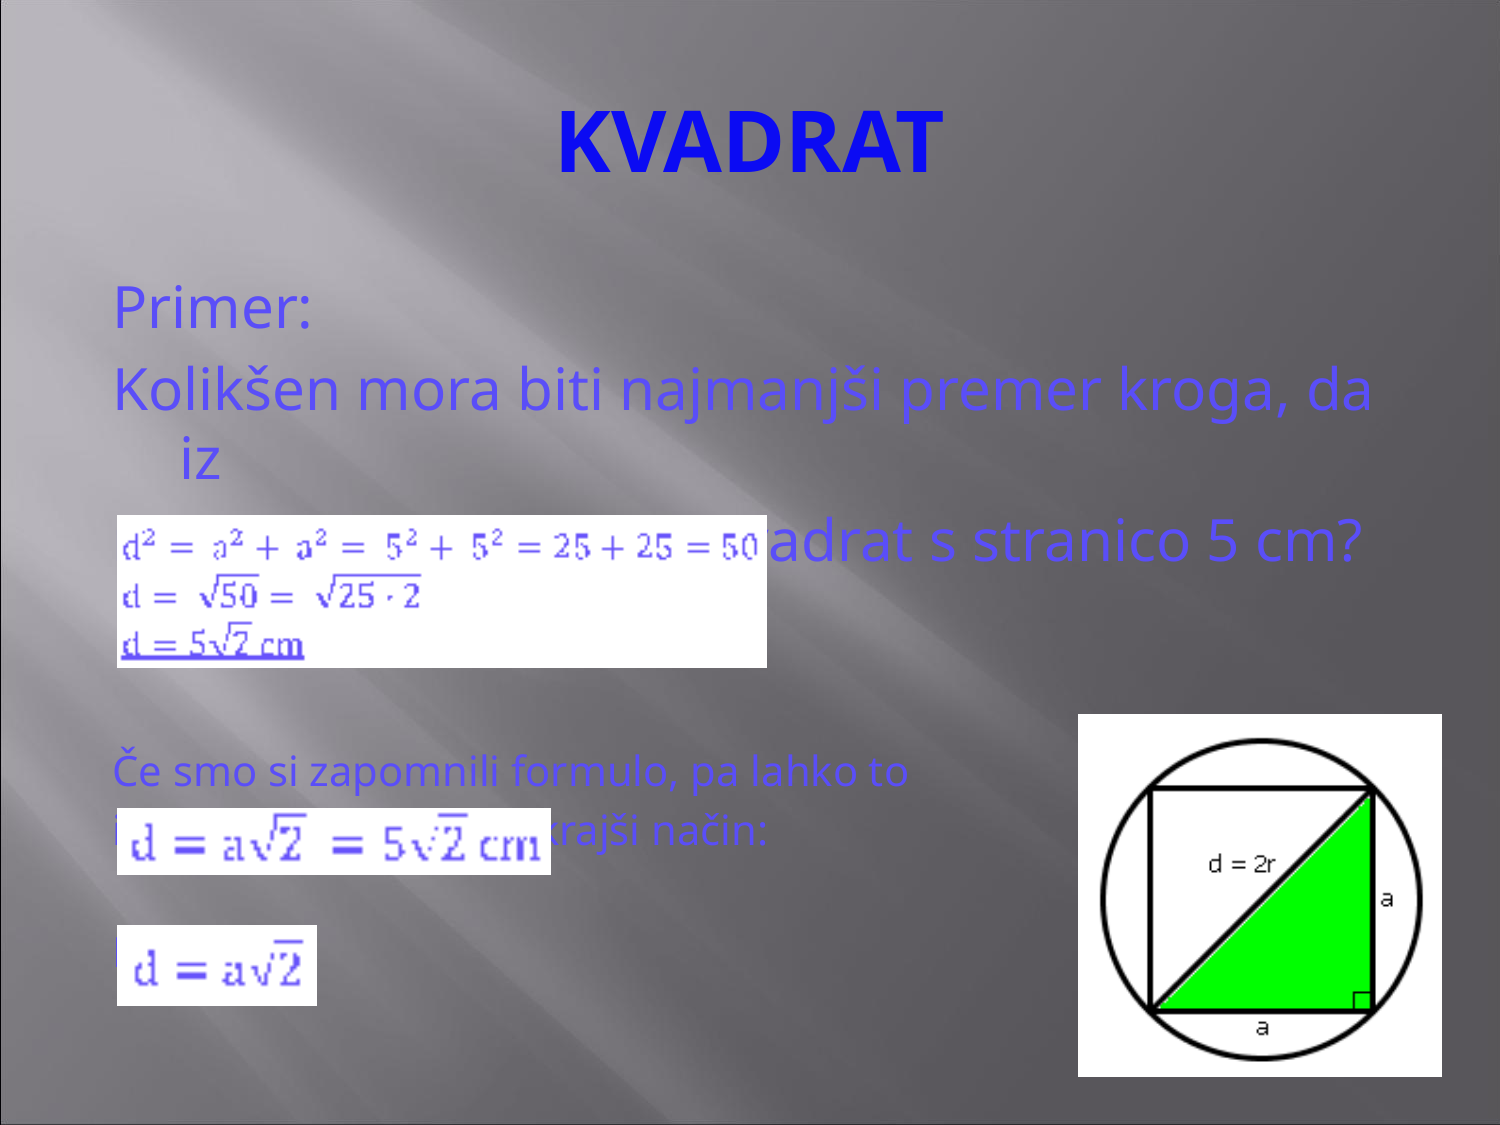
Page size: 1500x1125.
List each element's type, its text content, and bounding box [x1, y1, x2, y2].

picture [0, 0, 1500, 1125]
list Primer: Kolikšen mora biti najmanjši premer kroga, da iz njega lahko izrežemo kvadrat s stranico 5 cm? Če smo si zapomnili formulo, pa lahko to izračunamo na veliko krajši način: Formula: [75, 262, 1425, 1035]
title KVADRAT [75, 45, 1425, 233]
